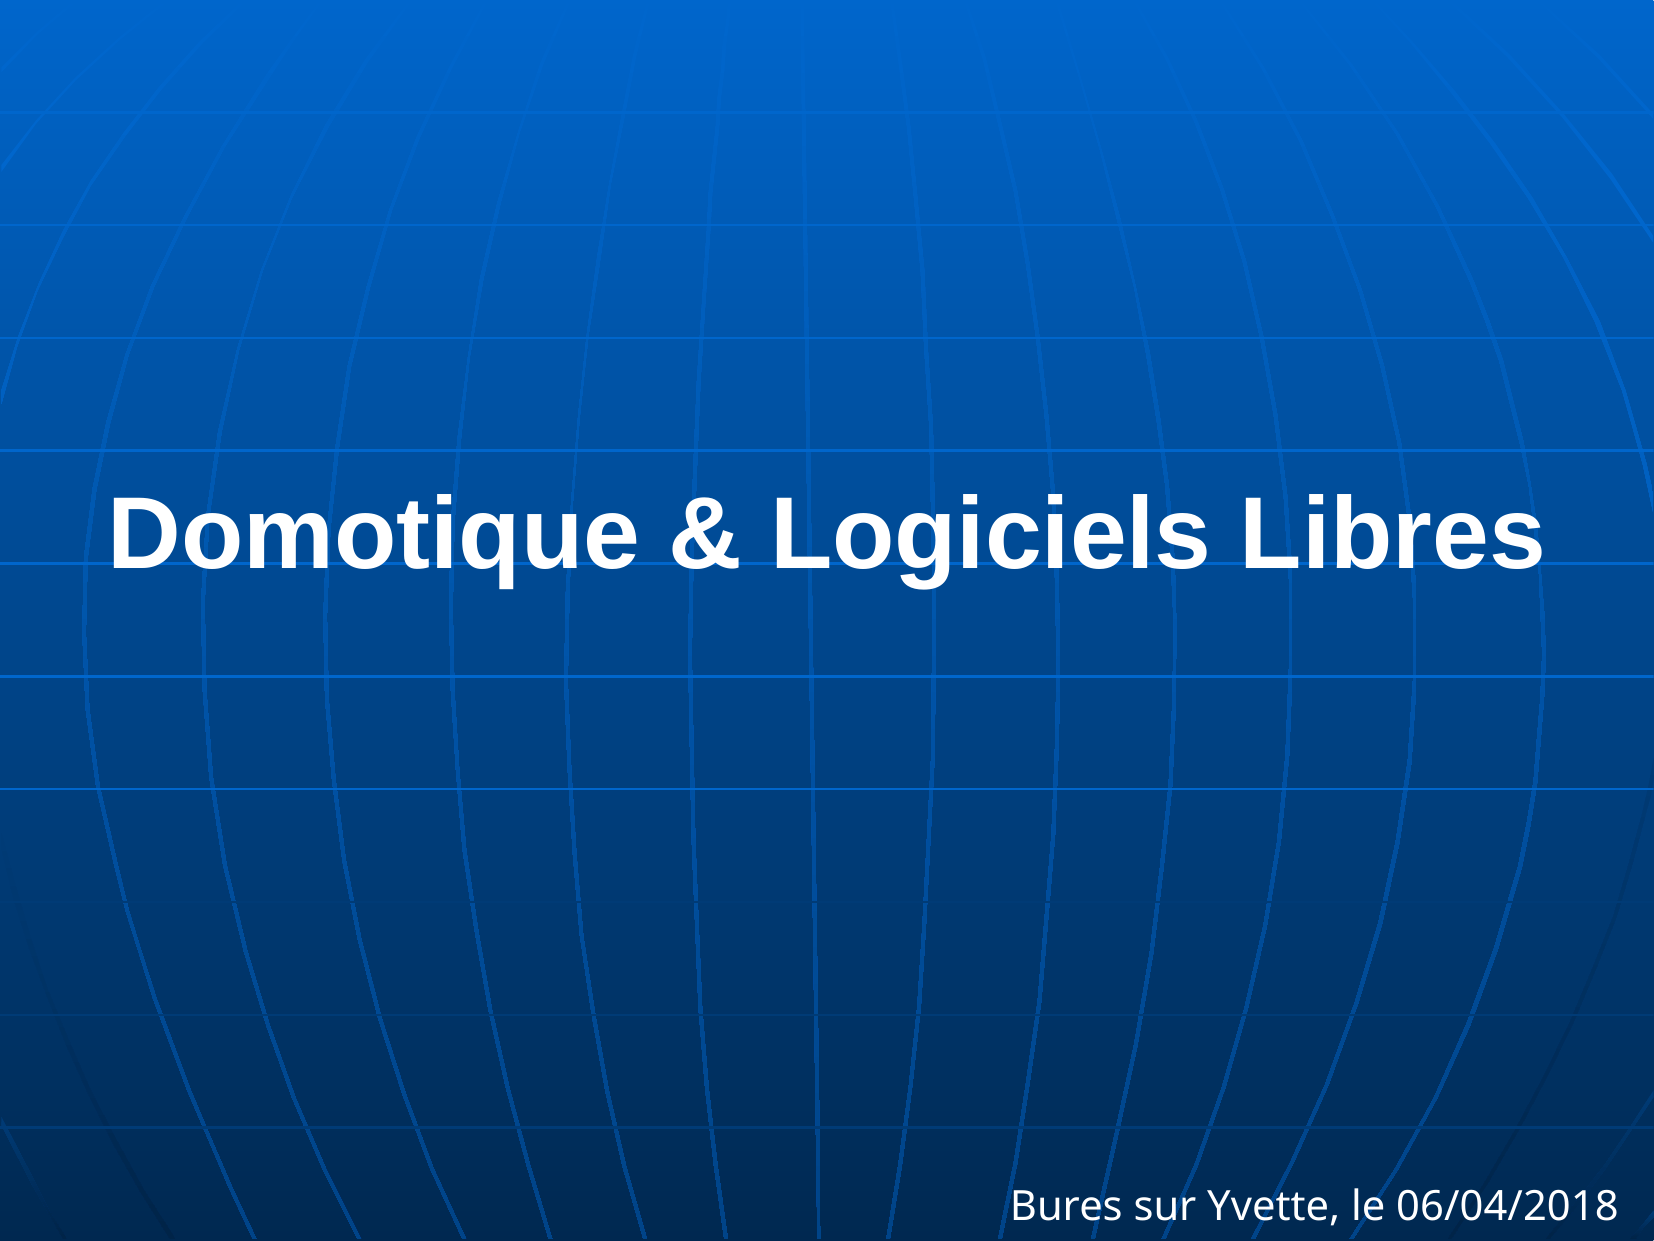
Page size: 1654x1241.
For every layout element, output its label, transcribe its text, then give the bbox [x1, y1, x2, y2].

subtitle Bures sur Yvette, le 06/04/2018 [82, 82, 1630, 1229]
